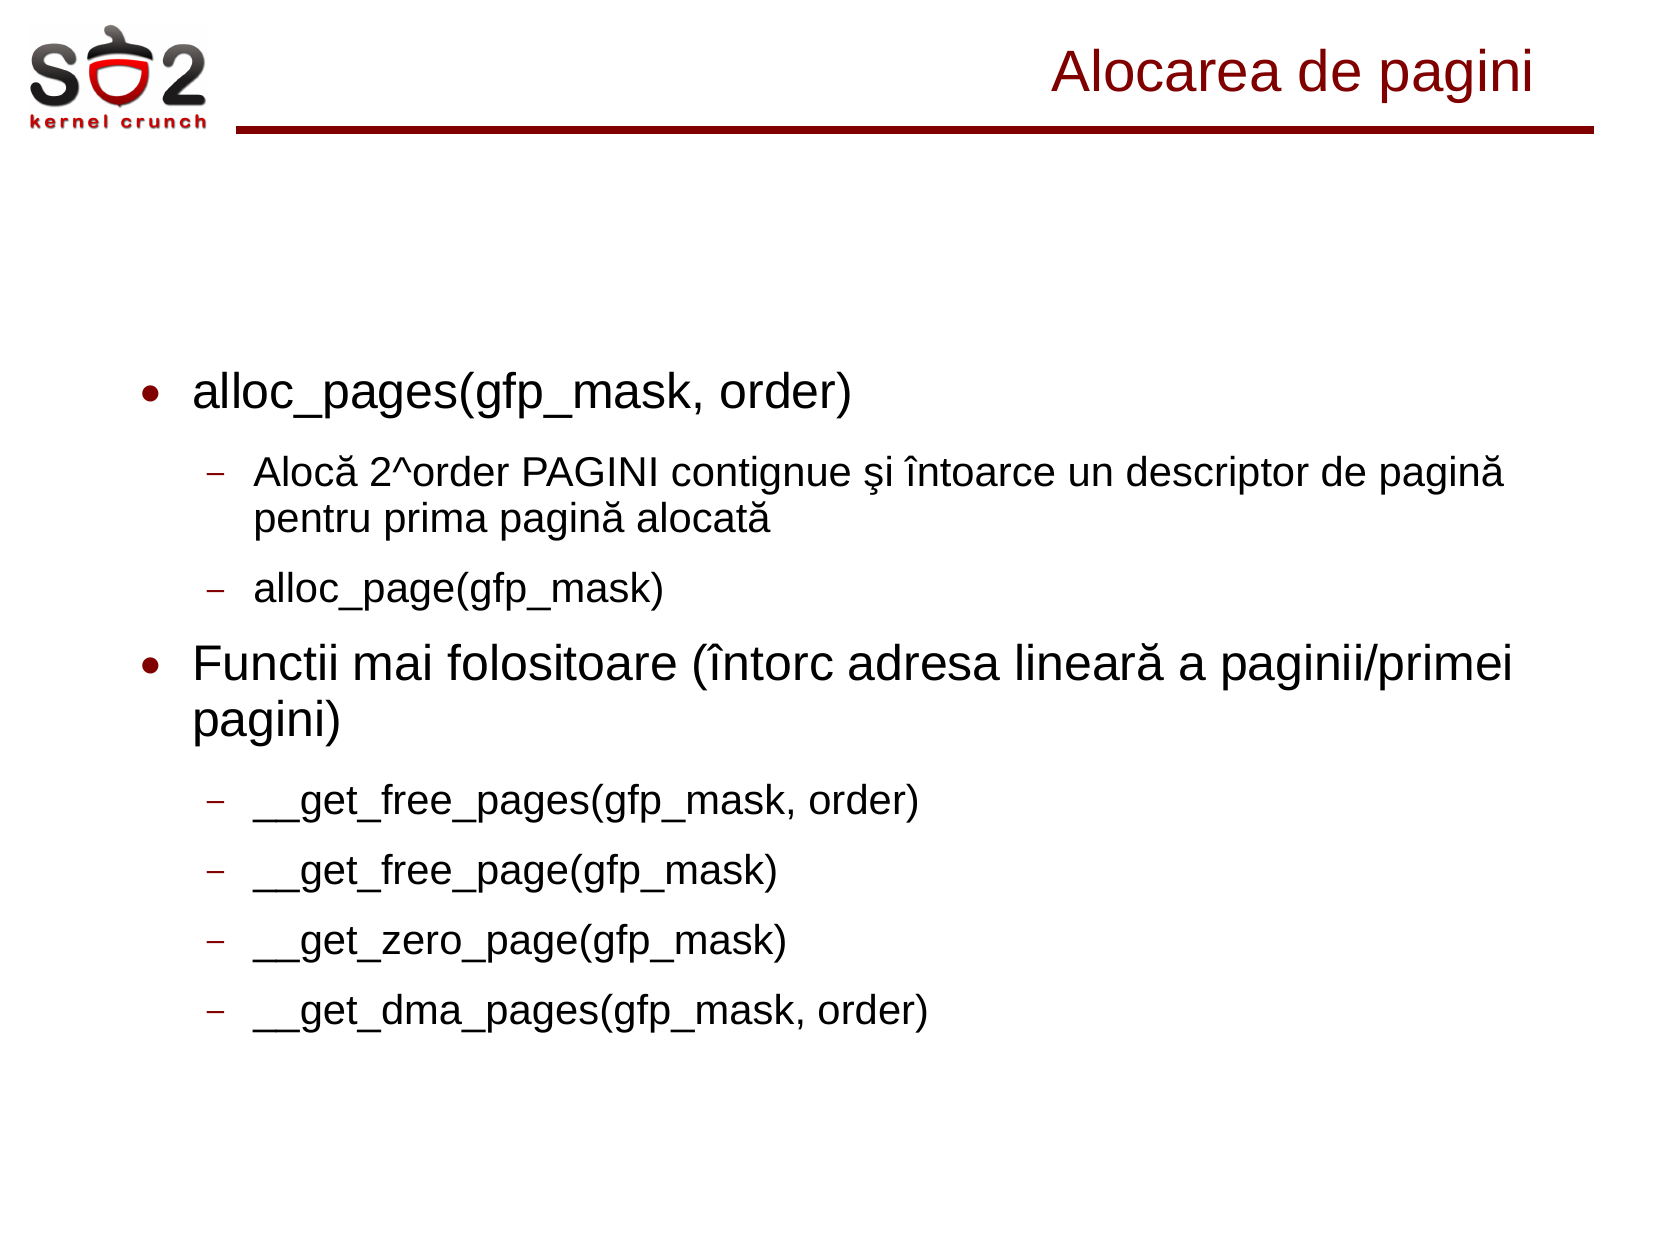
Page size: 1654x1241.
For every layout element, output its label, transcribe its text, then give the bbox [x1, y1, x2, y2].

picture [29, 23, 123, 130]
title Alocarea de pagini [123, 0, 1536, 148]
list alloc_pages(gfp_mask, order) Alocă 2^order PAGINI contignue şi întoarce un descriptor de pagină pentru prima pagină alocată alloc_page(gfp_mask) Functii mai folositoare (întorc adresa lineară a paginii/primei pagini) __get_free_pages(gfp_mask, order) __get_free_page(gfp_mask) __get_zero_page(gfp_mask) __get_dma_pages(gfp_mask, order) [121, 227, 1534, 1235]
